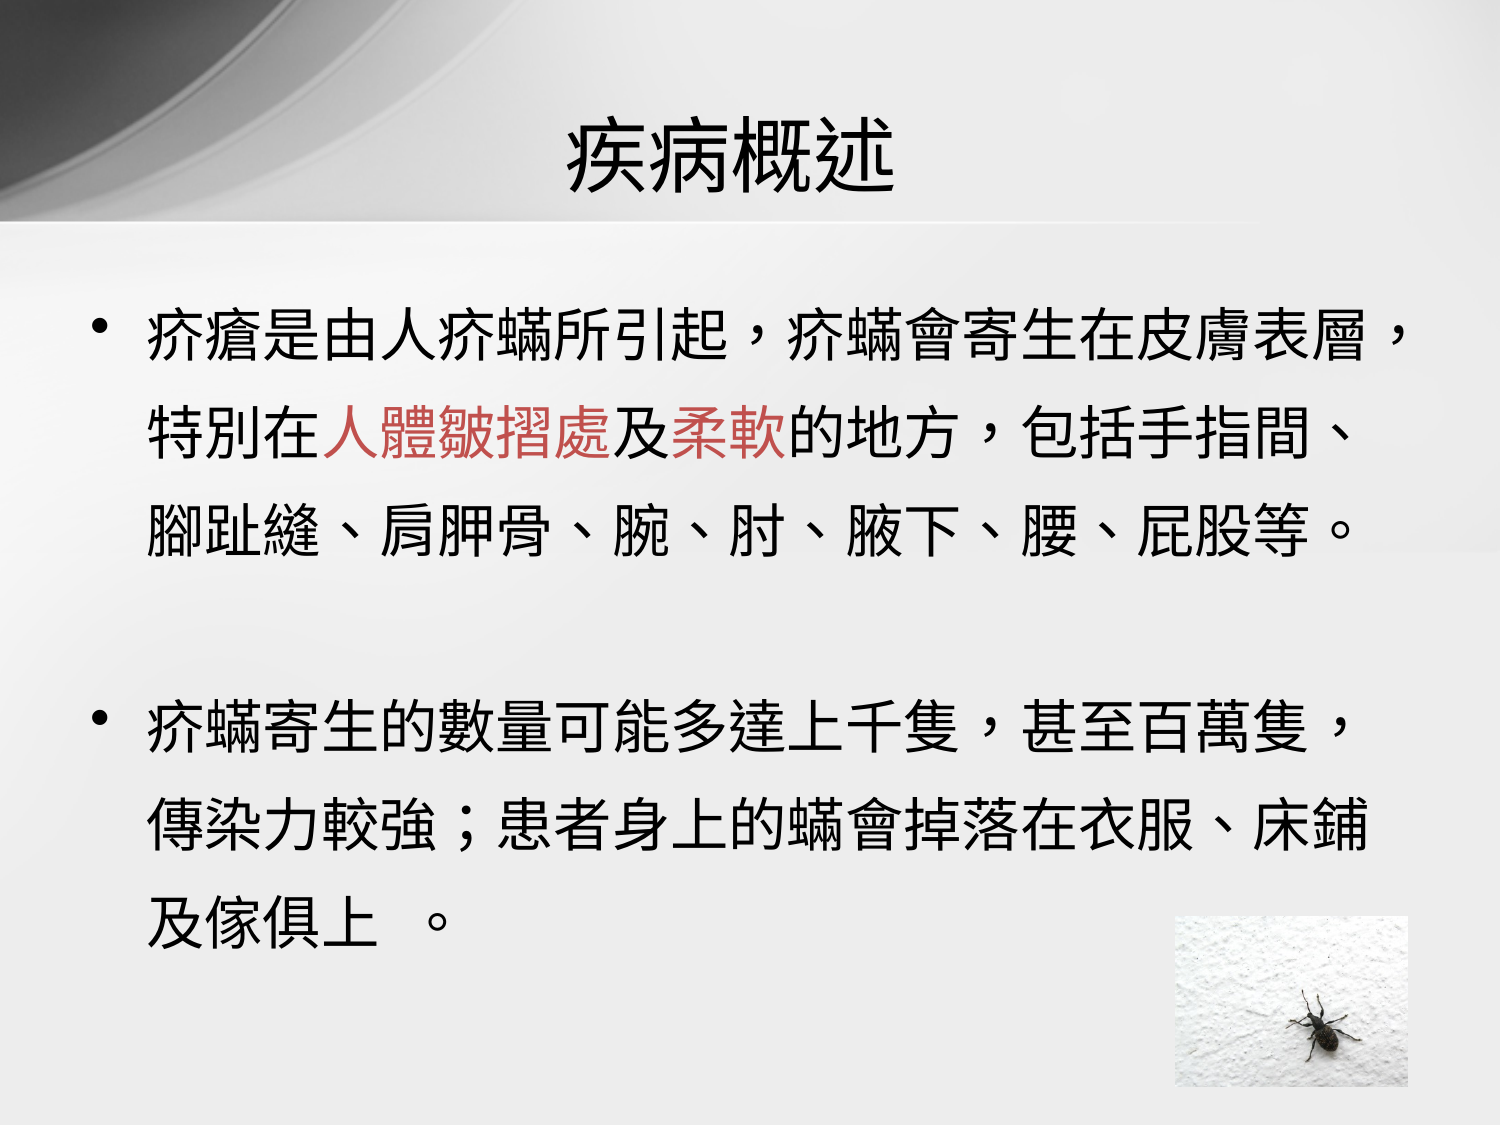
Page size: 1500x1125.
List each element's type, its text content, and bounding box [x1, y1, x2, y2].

title 疾病概述 [76, 54, 1427, 211]
picture [0, 0, 1500, 1125]
list 疥瘡是由人疥蟎所引起，疥蟎會寄生在皮膚表層，特別在人體皺摺處及柔軟的地方，包括手指間、腳趾縫、肩胛骨、腕、肘、腋下、腰、屁股等。 疥蟎寄生的數量可能多達上千隻，甚至百萬隻，傳染力較強；患者身上的蟎會掉落在衣服、床鋪及傢俱上 。 [75, 262, 1425, 1005]
